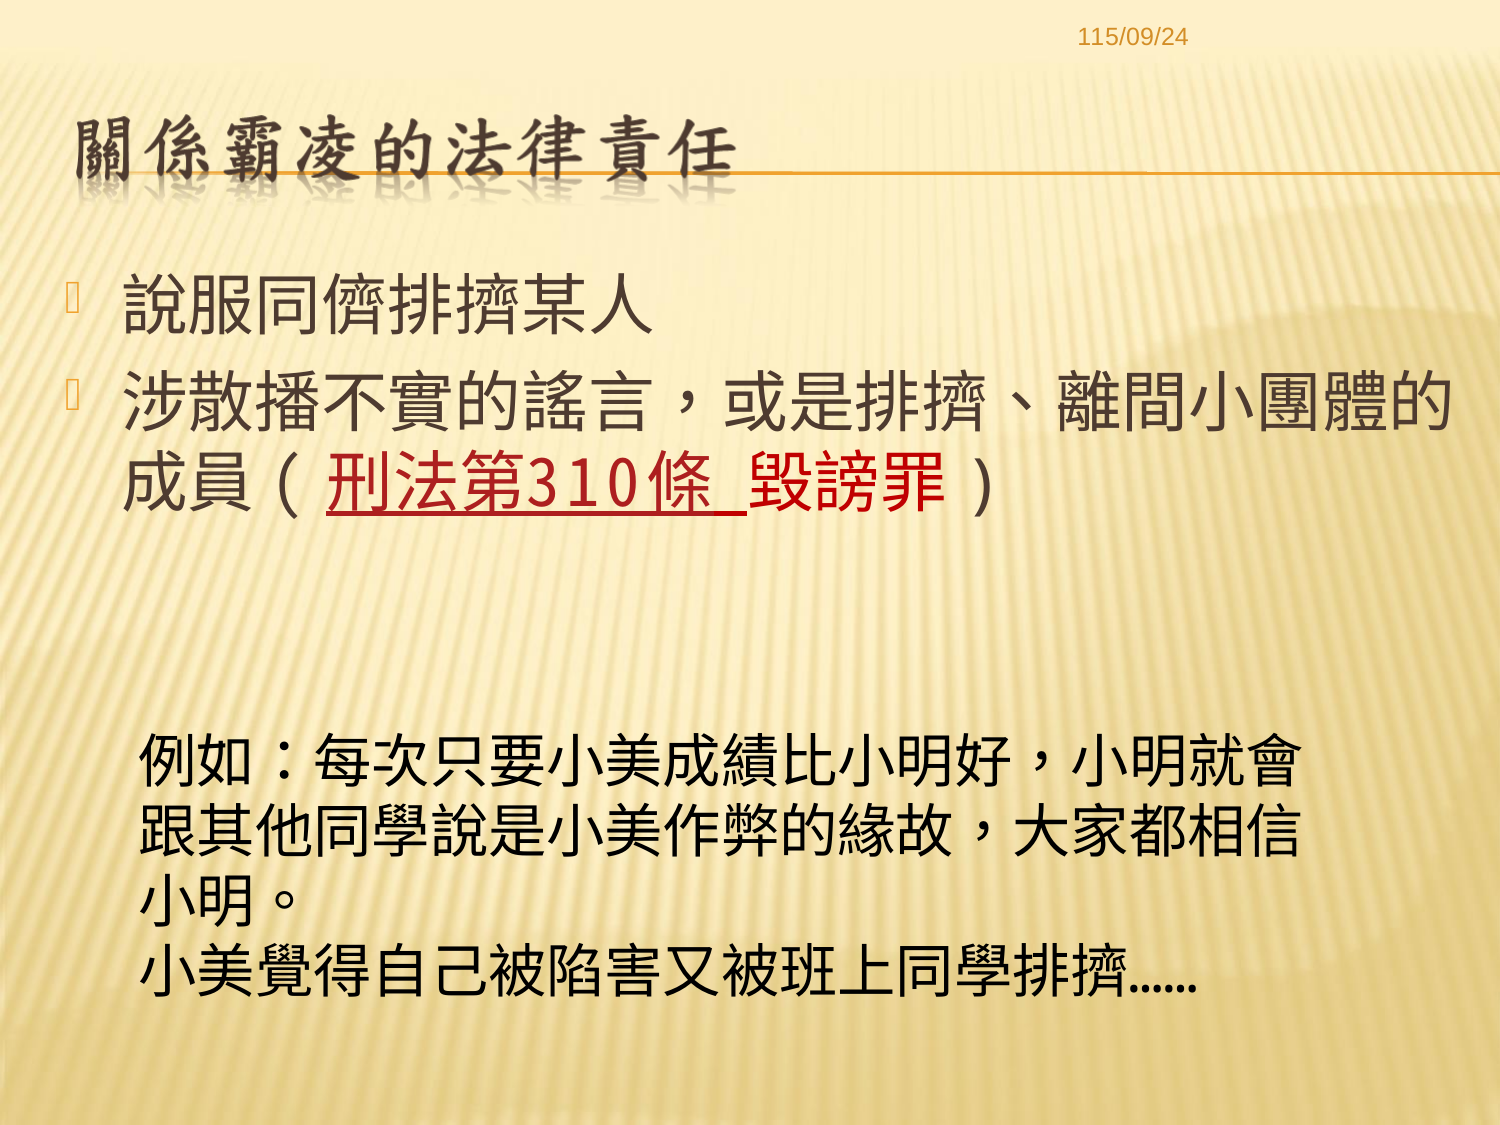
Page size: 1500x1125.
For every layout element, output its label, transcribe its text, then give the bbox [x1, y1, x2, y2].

text_box 例如：每次只要小美成績比小明好，小明就會跟其他同學說是小美作弊的緣故，大家都相信小明。 小美覺得自己被陷害又被班上同學排擠…… [123, 716, 1377, 1012]
picture [0, 0, 1500, 1125]
list 說服同儕排擠某人 涉散播不實的謠言，或是排擠、離間小團體的成員(刑法第310條 毀謗罪) [50, 254, 1476, 998]
text_box 111/03/15 [1062, 12, 1476, 60]
